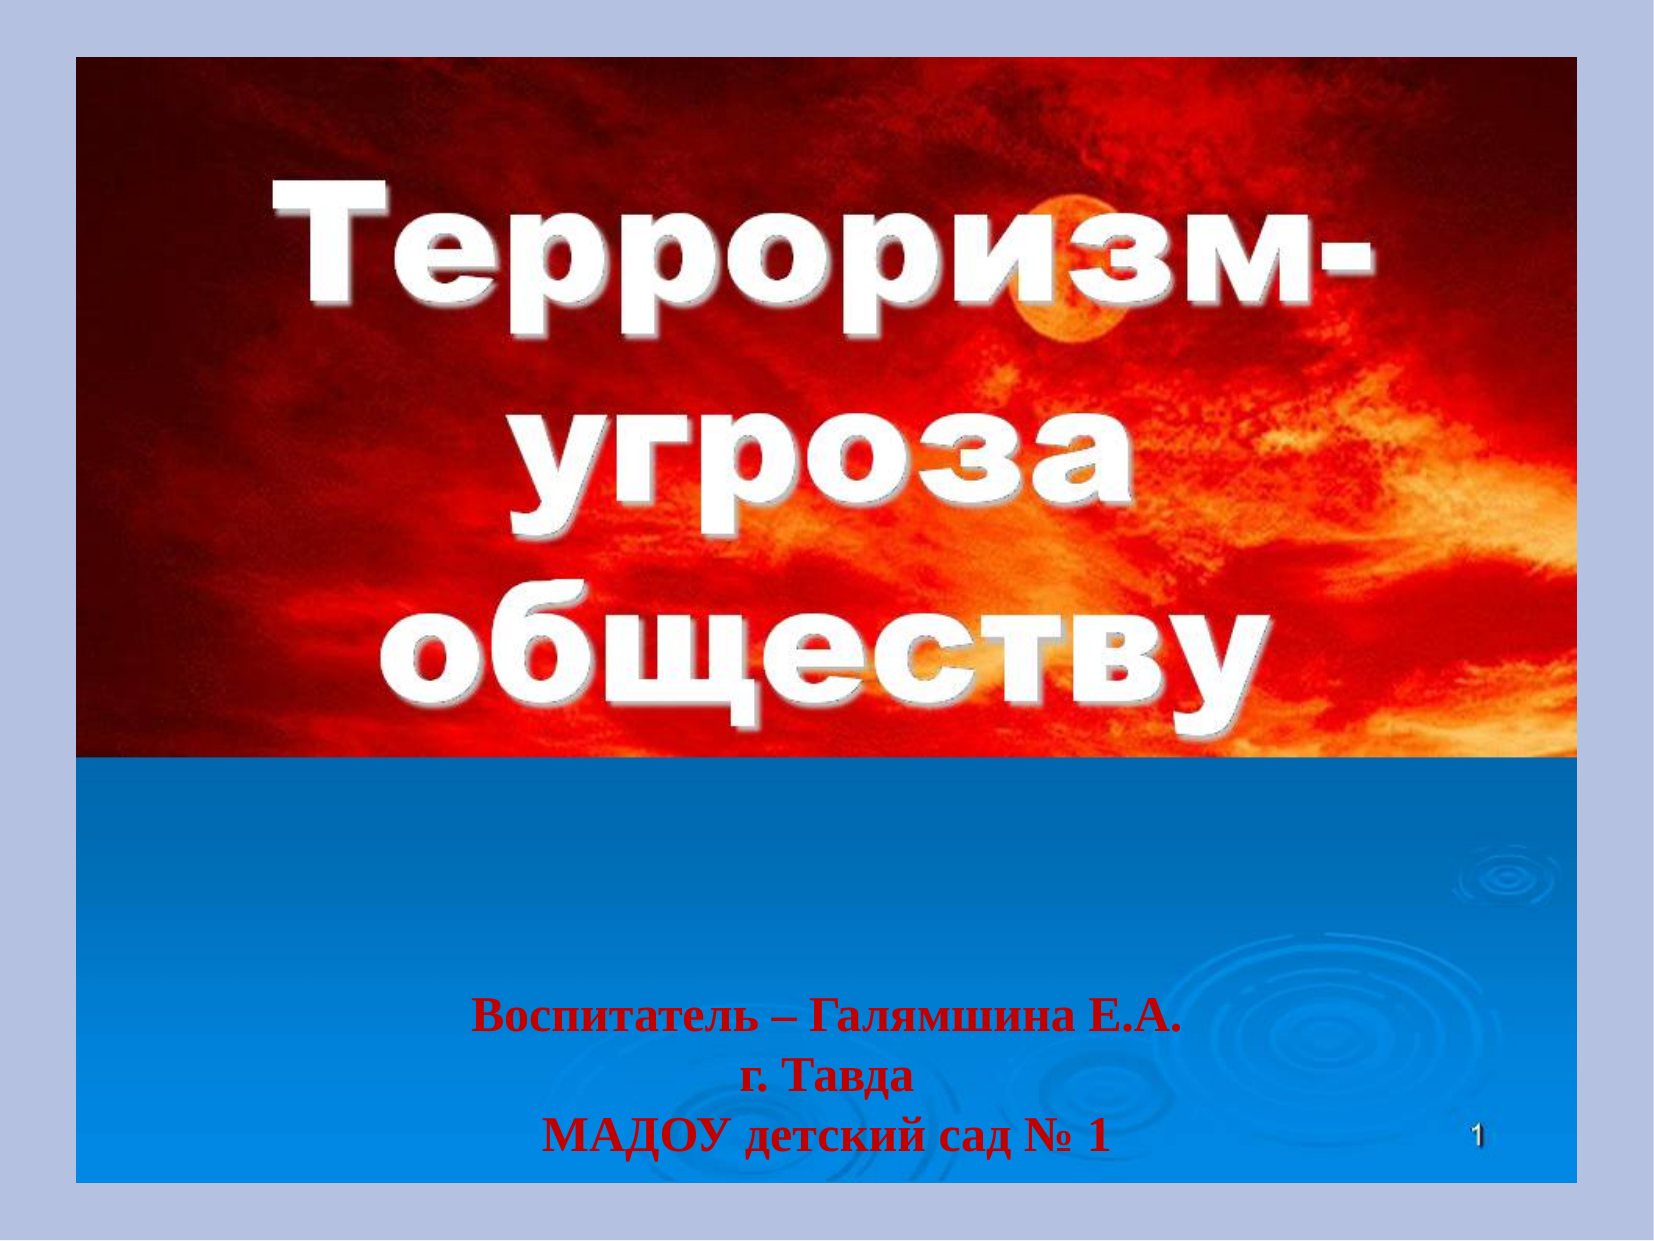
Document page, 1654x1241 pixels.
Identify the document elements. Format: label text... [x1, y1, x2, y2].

text_box Воспитатель – Галямшина Е.А. г. Тавда МАДОУ детский сад № 1 [414, 974, 1240, 1229]
picture [76, 57, 1577, 1183]
